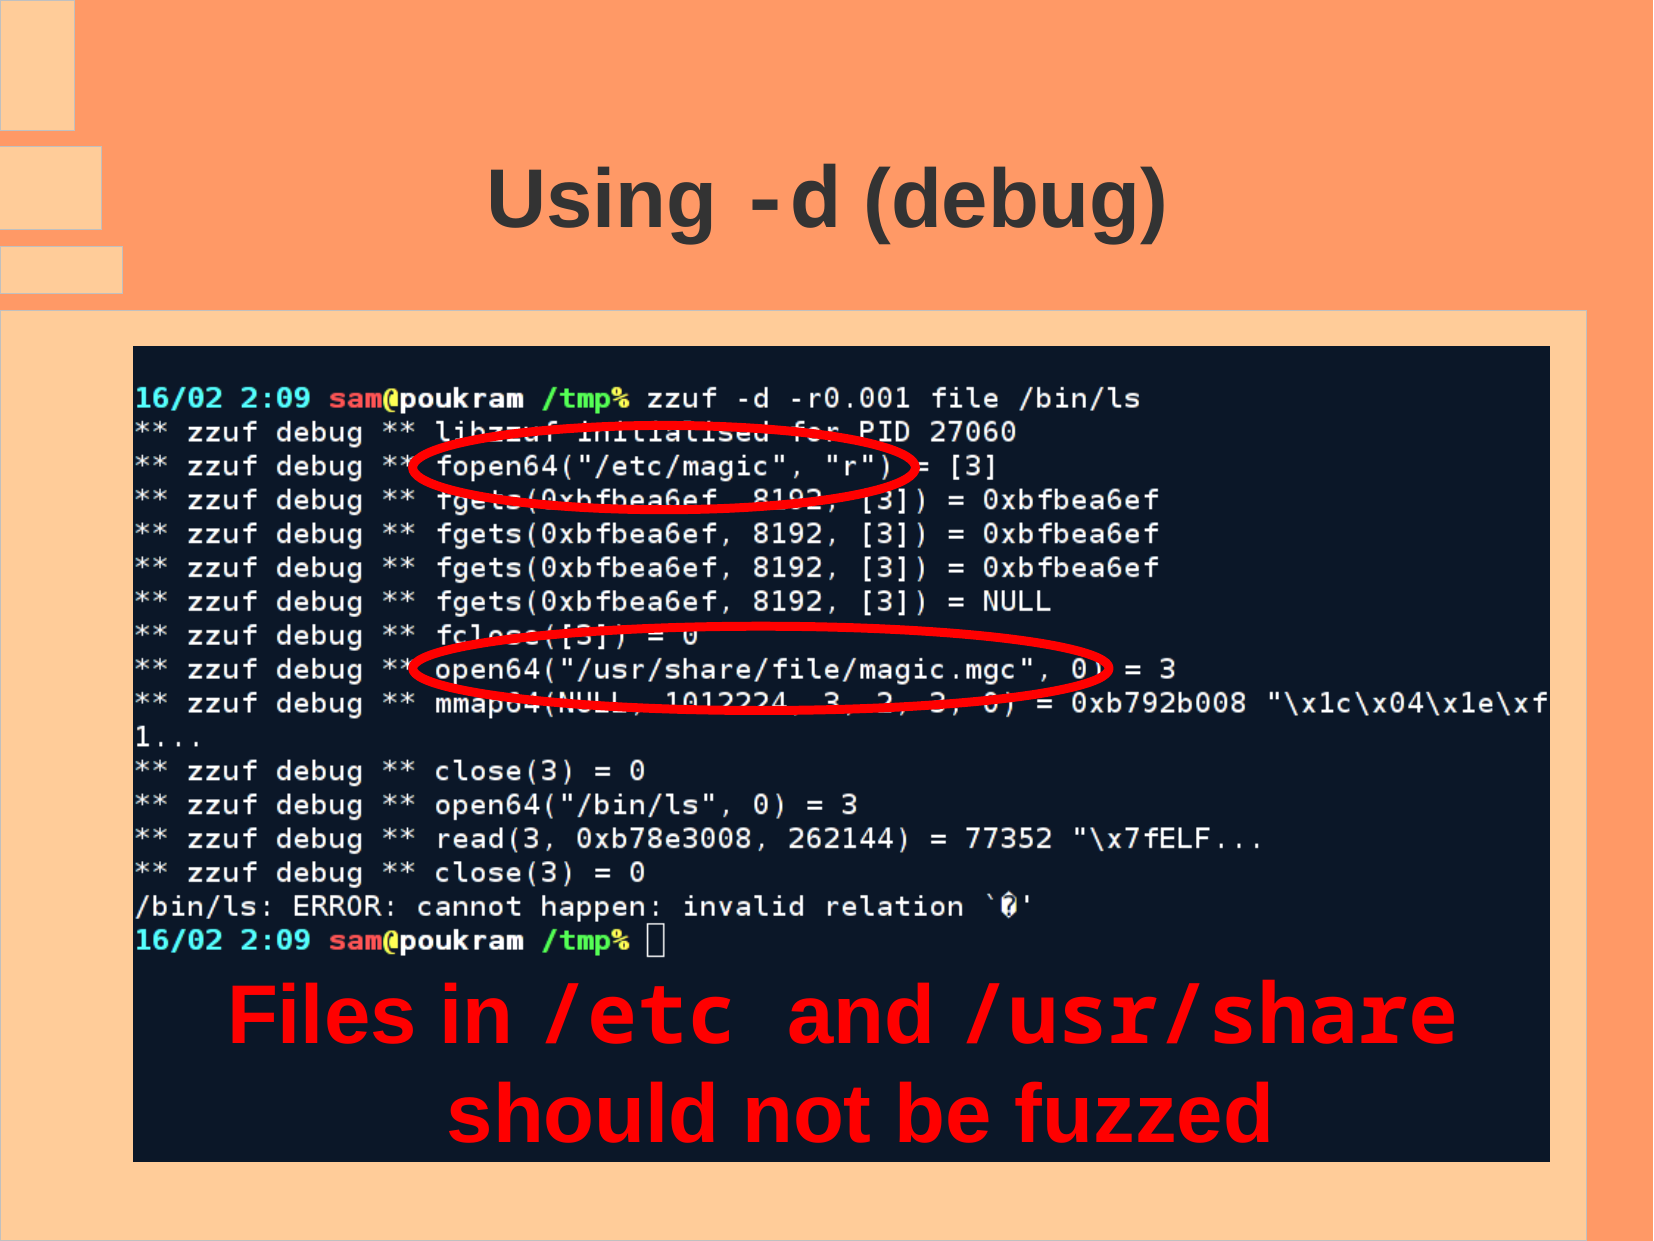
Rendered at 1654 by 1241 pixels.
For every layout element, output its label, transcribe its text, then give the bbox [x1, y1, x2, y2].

title Using -d (debug) [121, 91, 1534, 299]
picture [133, 346, 1550, 1162]
title Files in /etc and /usr/share should not be fuzzed [152, 953, 1534, 1161]
